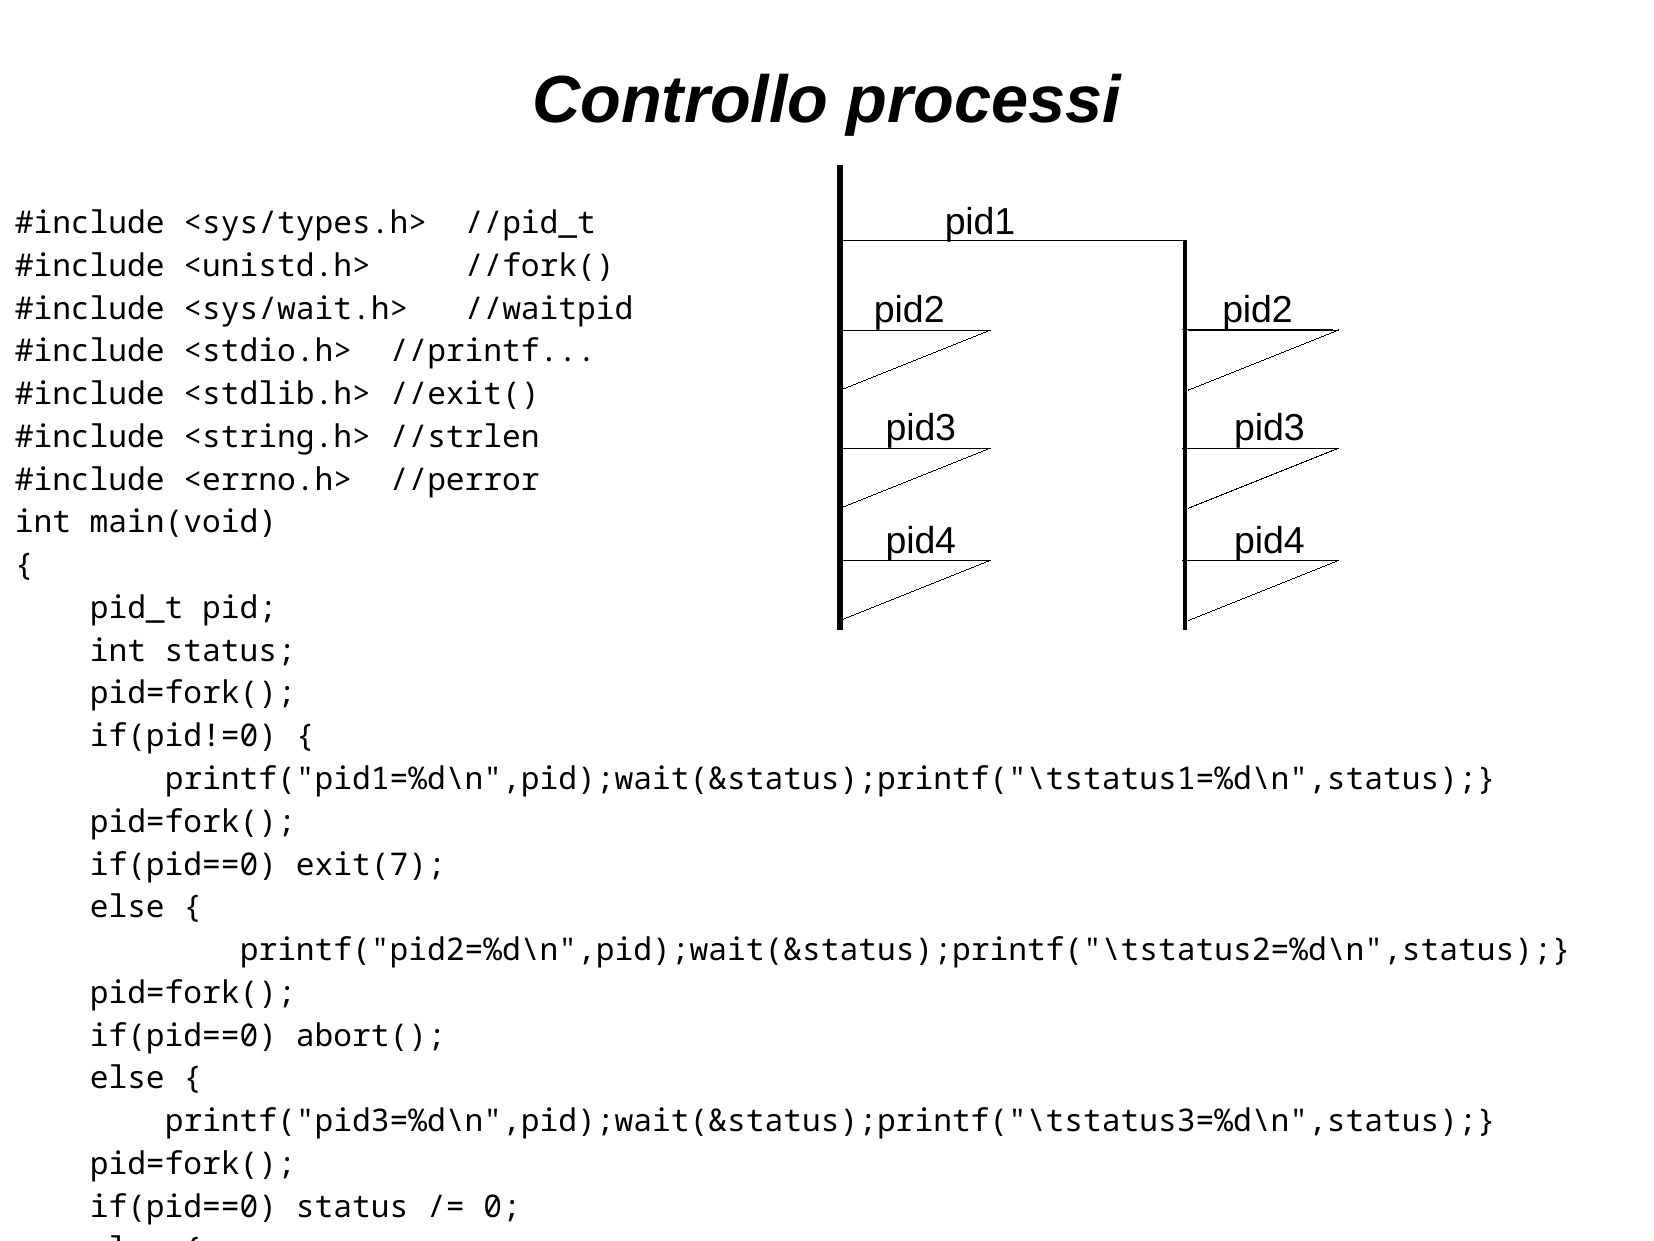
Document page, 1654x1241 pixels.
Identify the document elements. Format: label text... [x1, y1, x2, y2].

text_box pid1 [930, 192, 1156, 250]
text_box pid3 [1219, 399, 1445, 457]
title Controllo processi [82, 0, 1571, 192]
text_box pid2 [1207, 281, 1433, 339]
text_box pid3 [870, 399, 1096, 457]
text_box pid4 [1219, 511, 1445, 569]
text_box #include <sys/types.h> //pid_t #include <unistd.h> //fork() #include <sys/wait.h> //waitpid #include <stdio.h> //printf... #include <stdlib.h> //exit() #include <string.h> //strlen #include <errno.h> //perror int main(void) { pid_t pid; int status; pid=fork(); if(pid!=0) { printf("pid1=%d\n",pid);wait(&status);printf("\tstatus1=%d\n",status);} pid=fork(); if(pid==0) exit(7); else { printf("pid2=%d\n",pid);wait(&status);printf("\tstatus2=%d\n",status);} pid=fork(); if(pid==0) abort(); else { printf("pid3=%d\n",pid);wait(&status);printf("\tstatus3=%d\n",status);} pid=fork(); if(pid==0) status /= 0; else { printf("pid4=%d\n",pid);wait(&status);printf("\tstatus4=%d\n",status);} exit(0); } [0, 192, 1654, 1230]
text_box pid2 [859, 281, 1085, 339]
text_box pid4 [870, 511, 1096, 569]
